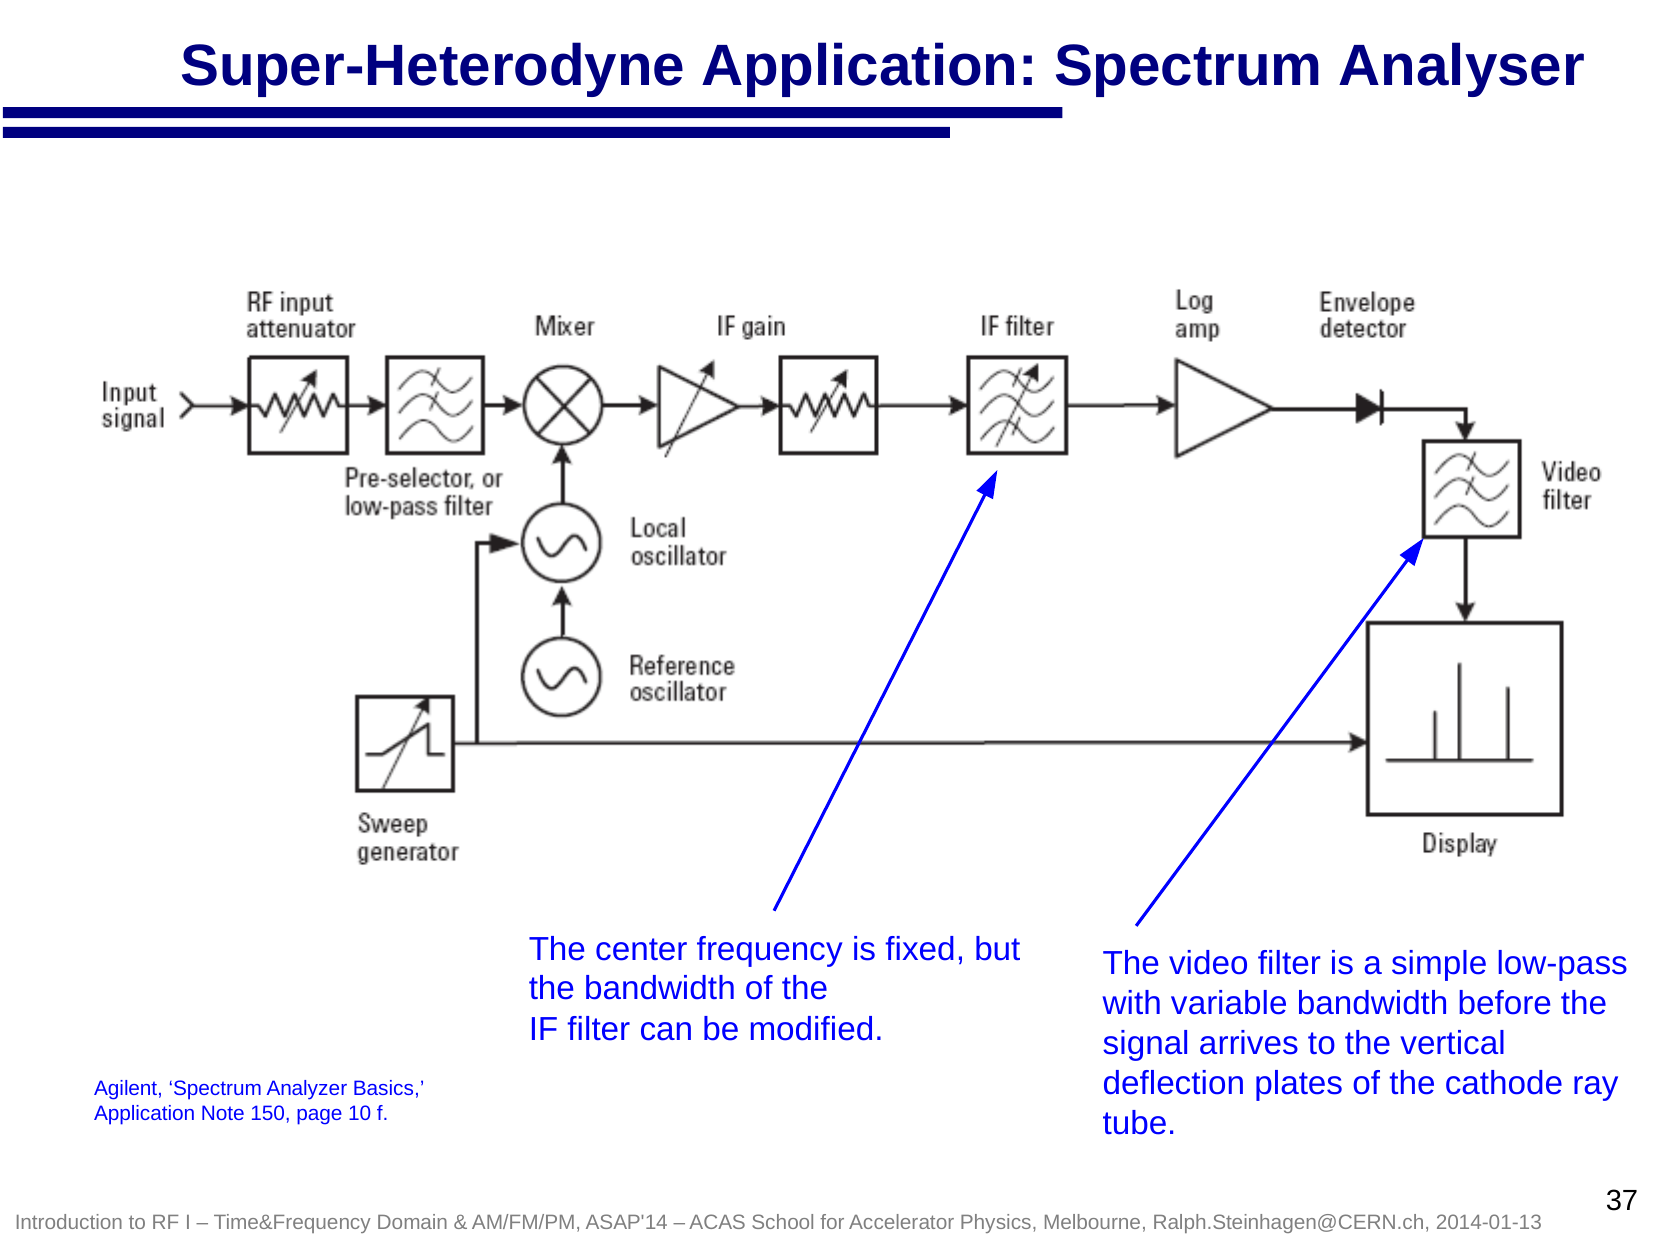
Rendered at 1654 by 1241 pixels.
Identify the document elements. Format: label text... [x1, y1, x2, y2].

picture [64, 258, 1628, 891]
text_box The video filter is a simple low-pass with variable bandwidth before the signal arrives to the vertical deflection plates of the cathode ray tube. [1088, 934, 1654, 1149]
text_box <number> [1308, 1157, 1654, 1240]
text_box The center frequency is fixed, but the bandwidth of the IF filter can be modified. [513, 919, 1080, 1055]
title Super-Heterodyne Application: Spectrum Analyser [165, 0, 1623, 124]
text_box Agilent, ‘Spectrum Analyzer Basics,’ Application Note 150, page 10 f. [79, 1059, 480, 1135]
